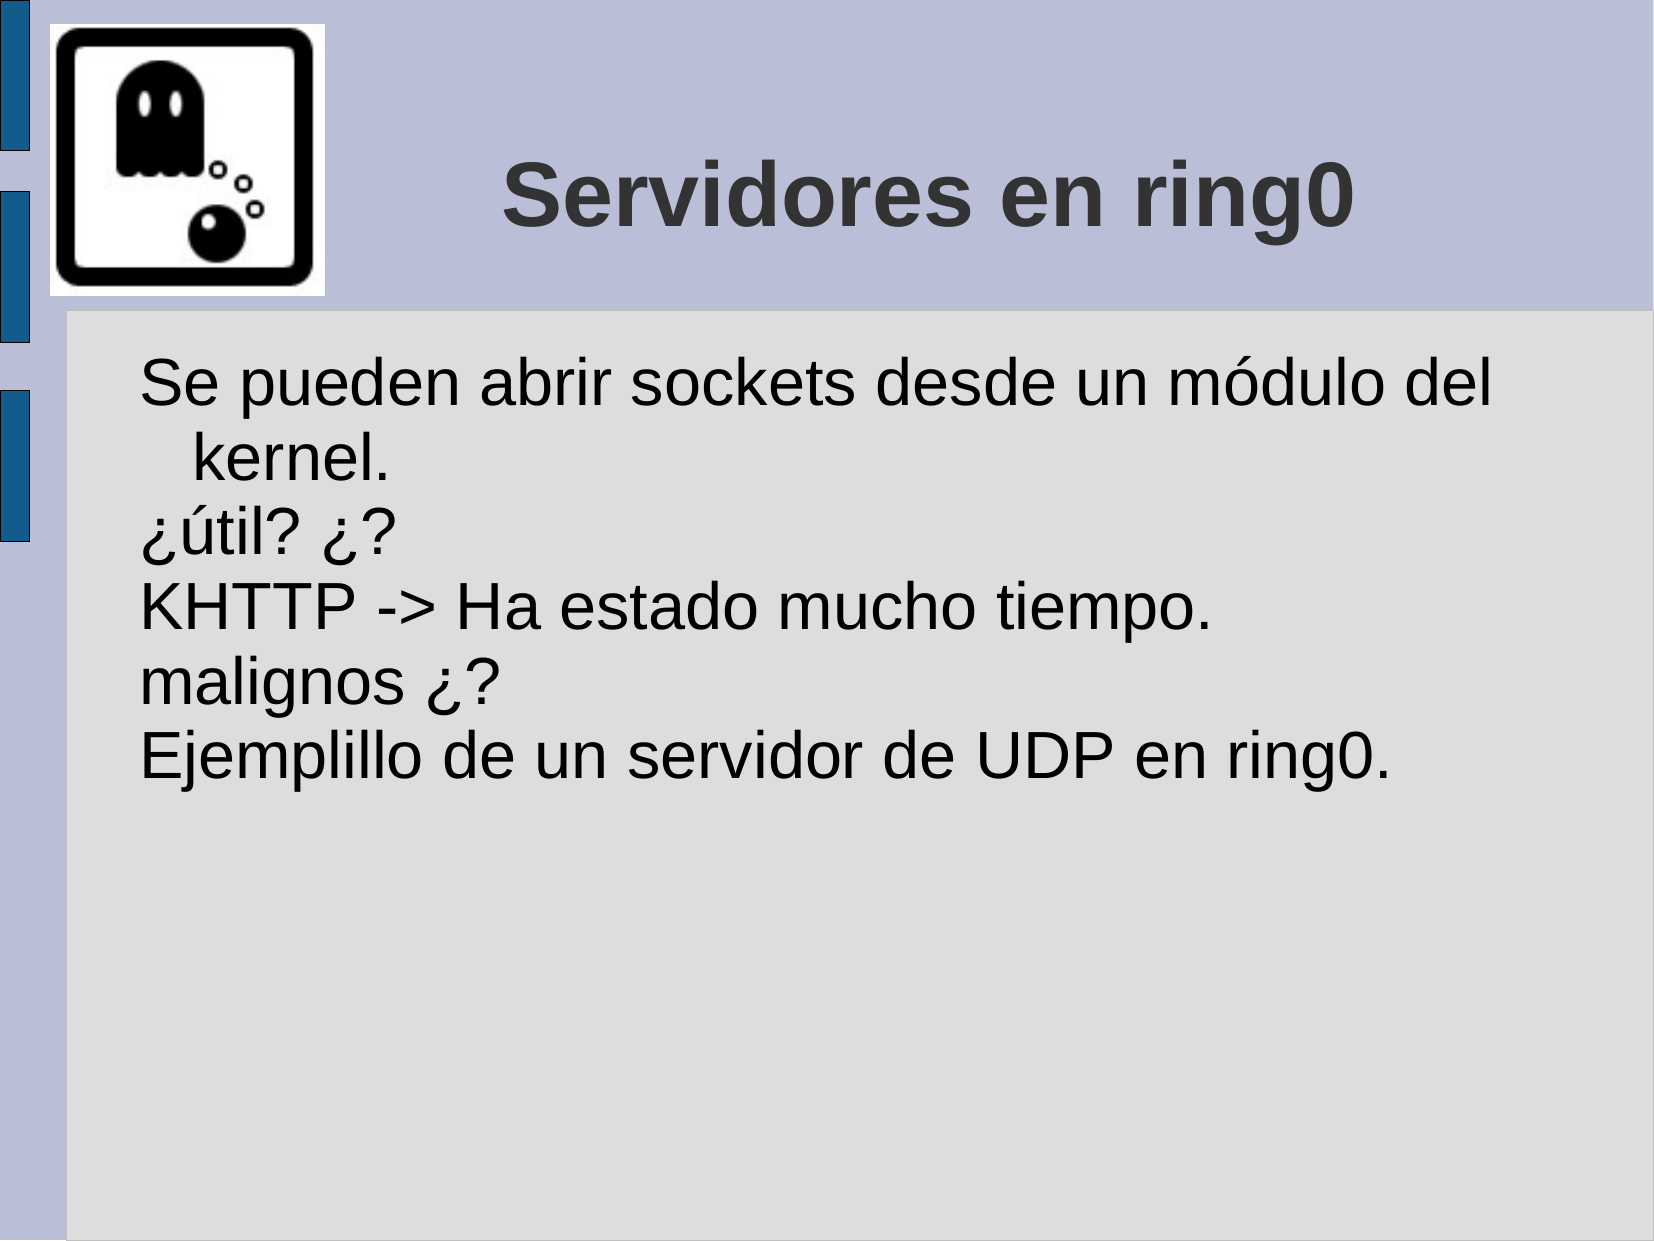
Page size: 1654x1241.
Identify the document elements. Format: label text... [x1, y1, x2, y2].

picture [50, 24, 325, 296]
list Se pueden abrir sockets desde un módulo del kernel. ¿útil? ¿? KHTTP -> Ha estado mucho tiempo. malignos ¿? Ejemplillo de un servidor de UDP en ring0. [121, 344, 1534, 1127]
title Servidores en ring0 [324, 91, 1534, 299]
